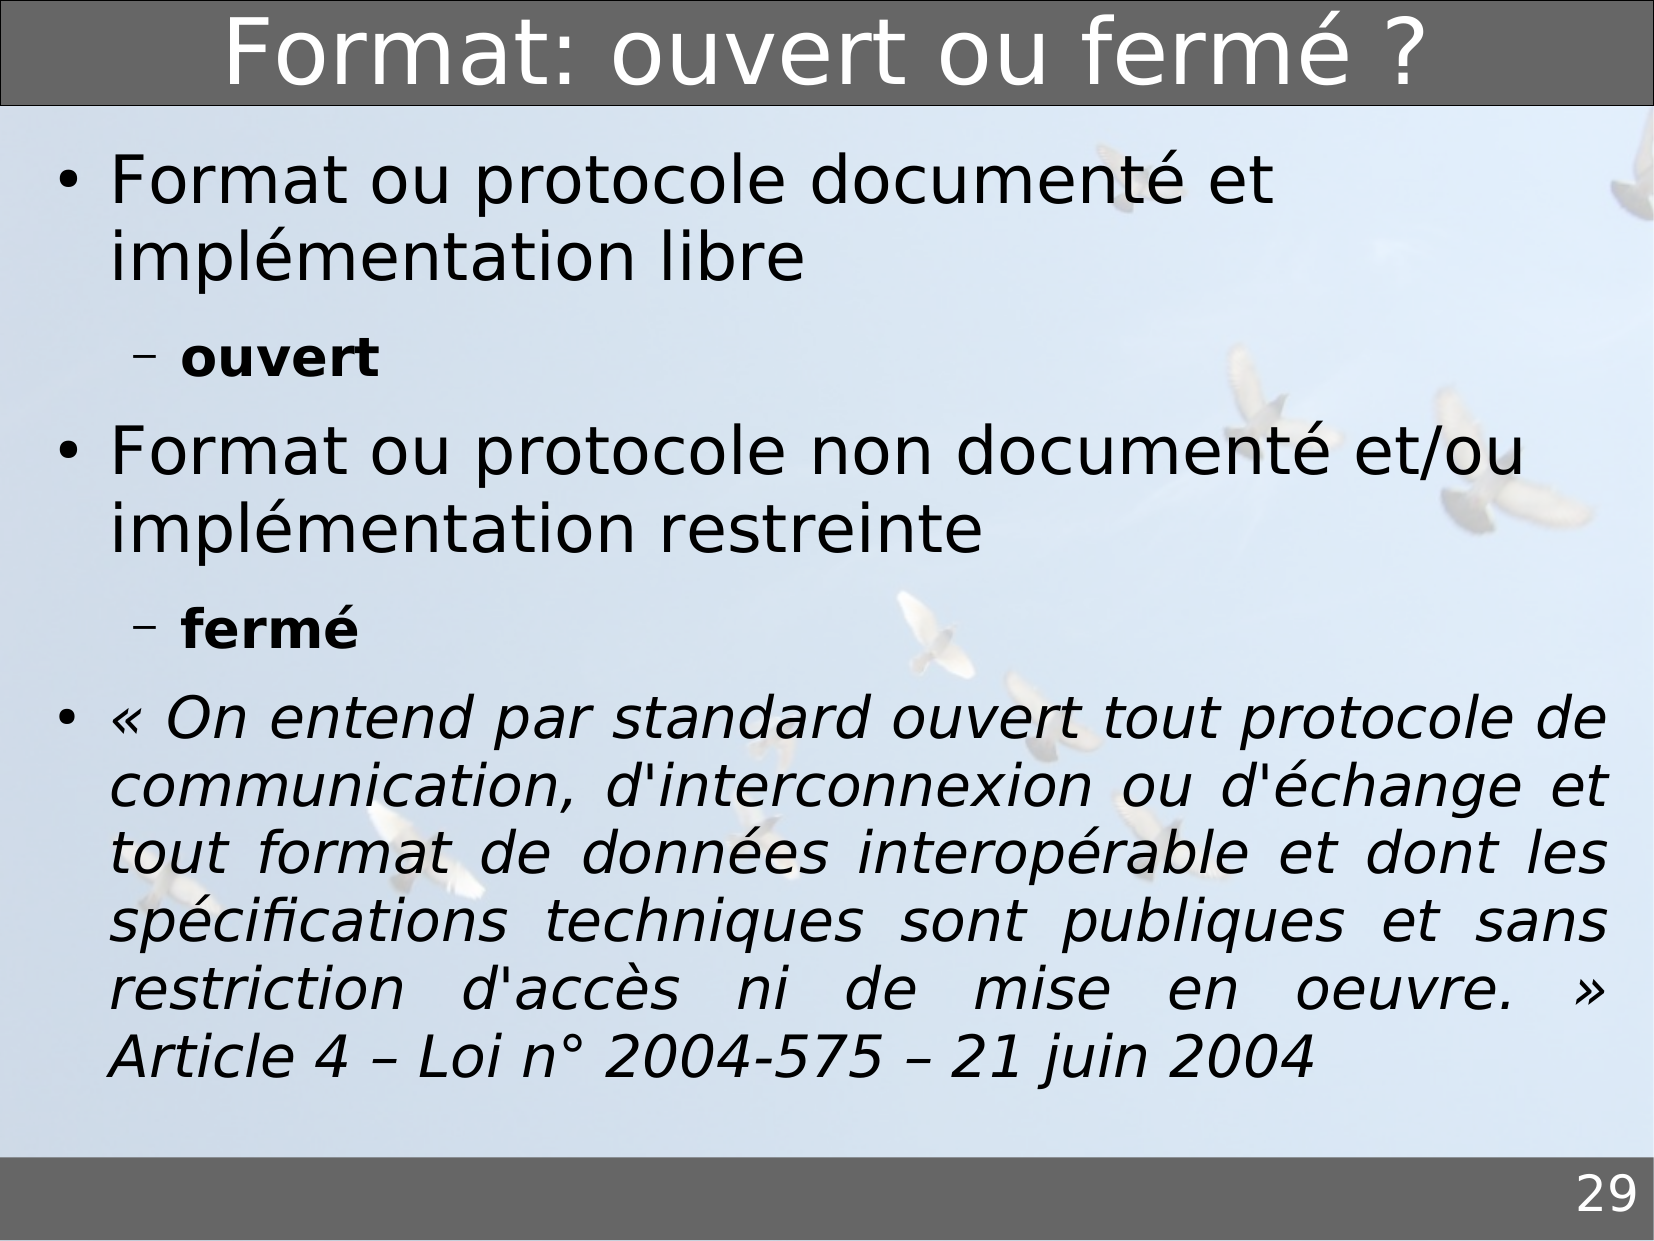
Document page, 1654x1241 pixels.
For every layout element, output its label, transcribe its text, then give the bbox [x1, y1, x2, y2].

title Format: ouvert ou fermé ? [0, 0, 1654, 107]
list Format ou protocole documenté et implémentation libre ouvert Format ou protocole non documenté et/ou implémentation restreinte fermé « On entend par standard ouvert tout protocole de communication, d'interconnexion ou d'échange et tout format de données interopérable et dont les spécifications techniques sont publiques et sans restriction d'accès ni de mise en oeuvre. » Article 4 – Loi n° 2004-575 – 21 juin 2004 [38, 141, 1610, 1123]
